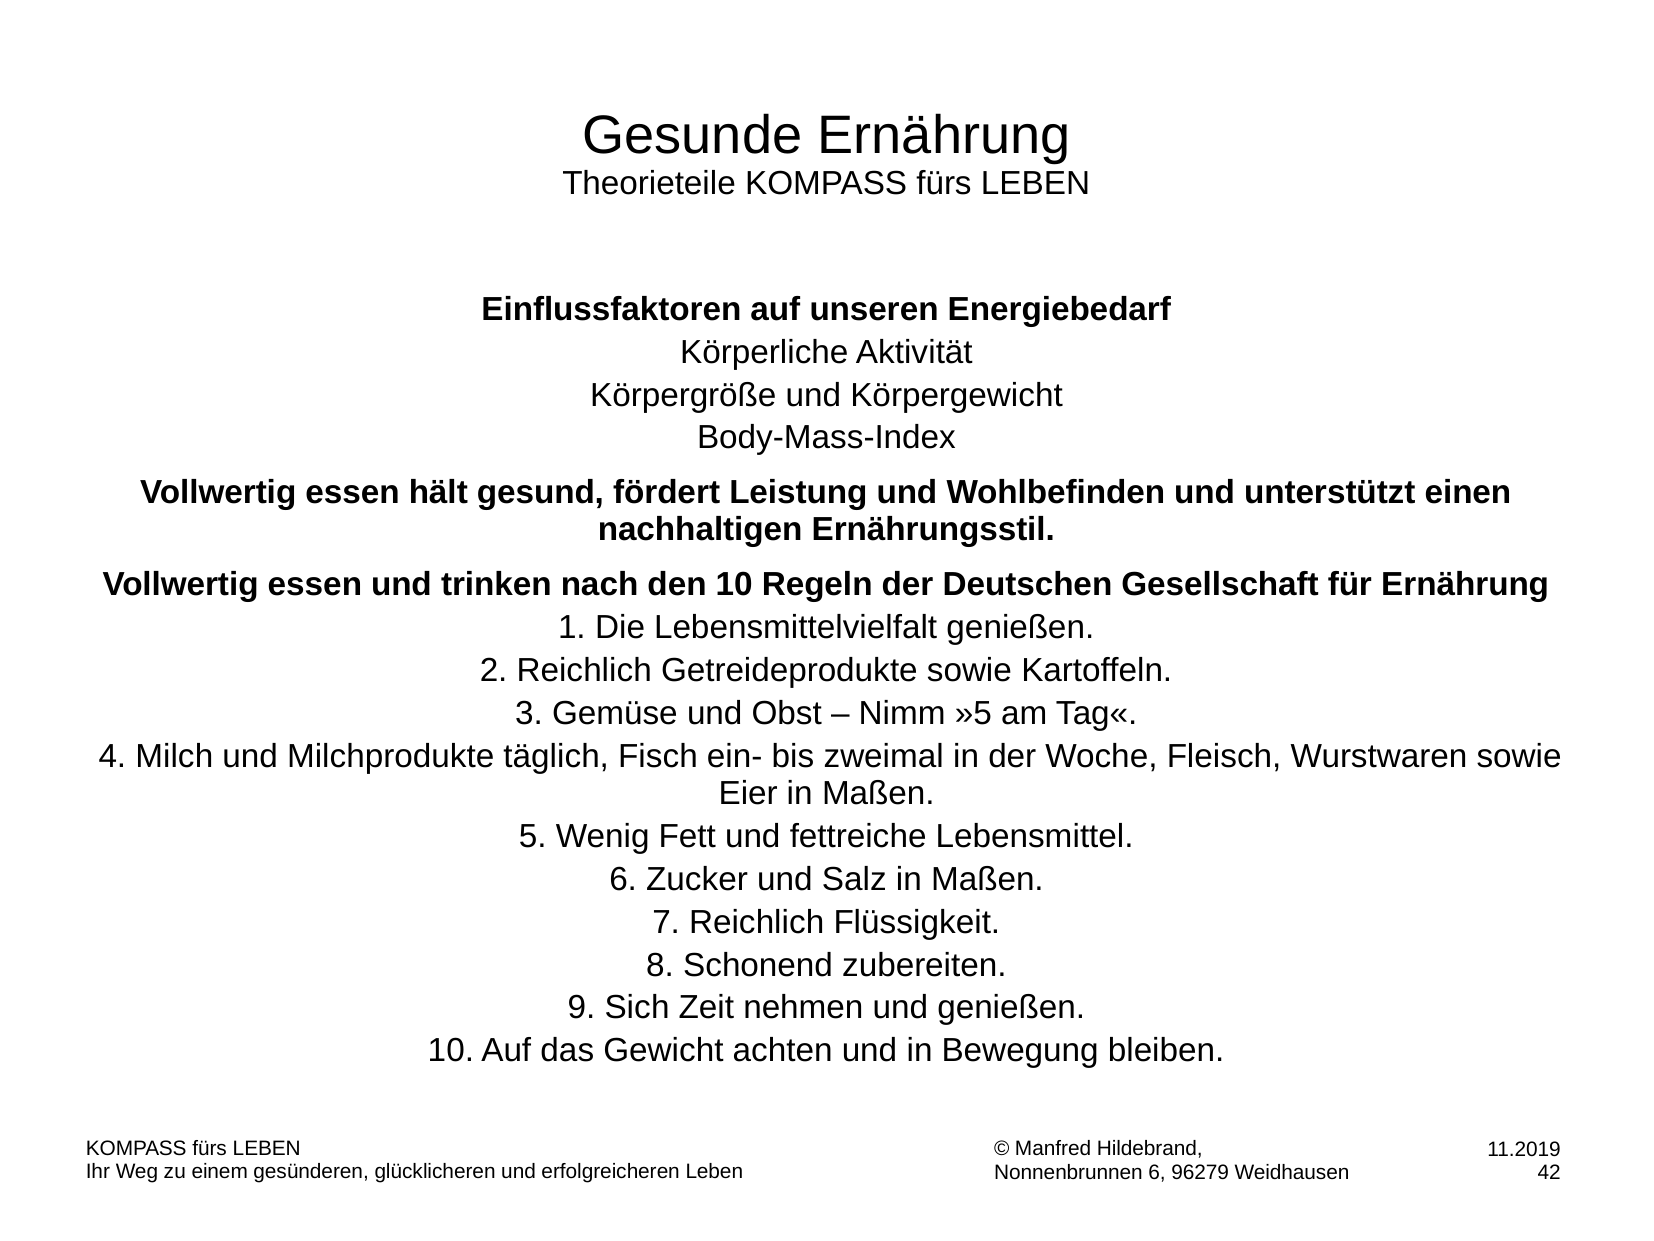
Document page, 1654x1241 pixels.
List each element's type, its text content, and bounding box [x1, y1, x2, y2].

text_box © Manfred Hildebrand, Nonnenbrunnen 6, 96279 Weidhausen [979, 1118, 1389, 1203]
list Einflussfaktoren auf unseren Energiebedarf Körperliche Aktivität Körpergröße und Körpergewicht Body-Mass-Index Vollwertig essen hält gesund, fördert Leistung und Wohlbefinden und unterstützt einen nachhaltigen Ernährungsstil. Vollwertig essen und trinken nach den 10 Regeln der Deutschen Gesellschaft für Ernährung 1. Die Lebensmittelvielfalt genießen. 2. Reichlich Getreideprodukte sowie Kartoffeln. 3. Gemüse und Obst – Nimm »5 am Tag«. 4. Milch und Milchprodukte täglich, Fisch ein- bis zweimal in der Woche, Fleisch, Wurstwaren sowie Eier in Maßen. 5. Wenig Fett und fettreiche Lebensmittel. 6. Zucker und Salz in Maßen. 7. Reichlich Flüssigkeit. 8. Schonend zubereiten. 9. Sich Zeit nehmen und genießen. 10. Auf das Gewicht achten und in Bewegung bleiben. [82, 290, 1571, 1109]
text_box 11.2019 42 [1405, 1118, 1576, 1203]
text_box KOMPASS fürs LEBEN Ihr Weg zu einem gesünderen, glücklicheren und erfolgreicheren Leben [70, 1118, 964, 1202]
title Gesunde Ernährung Theorieteile KOMPASS fürs LEBEN [82, 49, 1571, 257]
